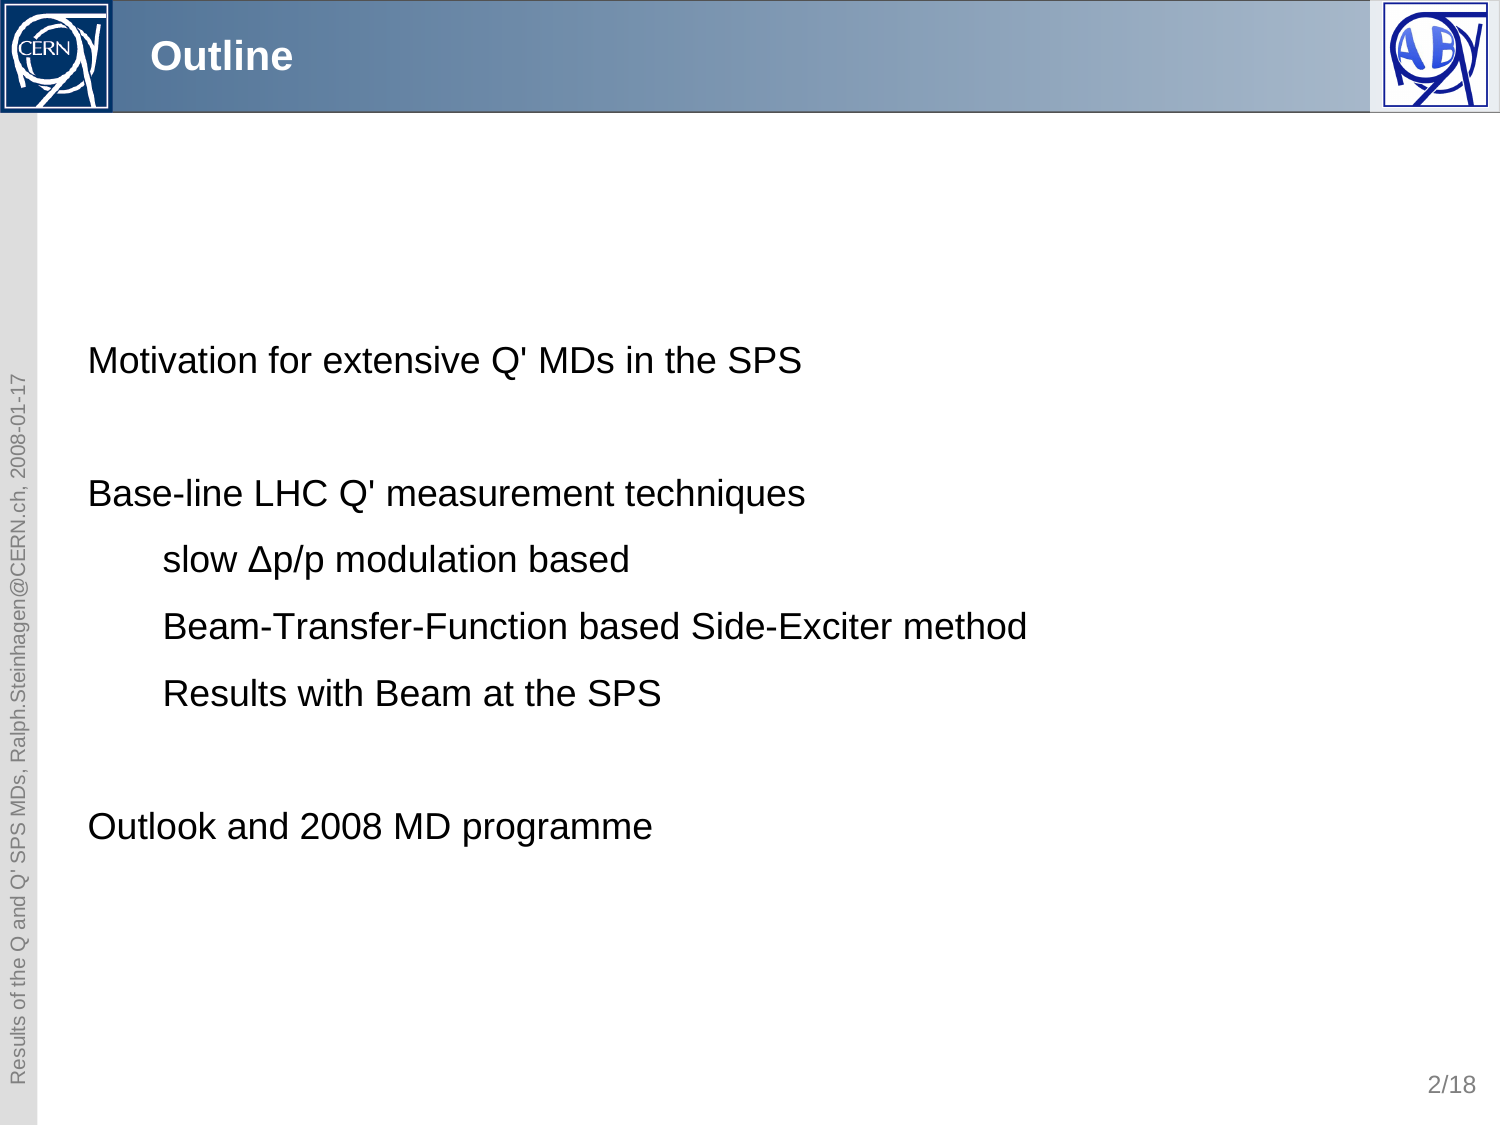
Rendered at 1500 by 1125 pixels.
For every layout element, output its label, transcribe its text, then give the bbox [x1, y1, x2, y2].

title Outline [150, 0, 1201, 113]
picture [0, 0, 113, 113]
picture [1382, 1, 1489, 108]
list Motivation for extensive Q' MDs in the SPS Base-line LHC Q' measurement techniques slow Δp/p modulation based Beam-Transfer-Function based Side-Exciter method Results with Beam at the SPS Outlook and 2008 MD programme [87, 137, 1438, 1016]
